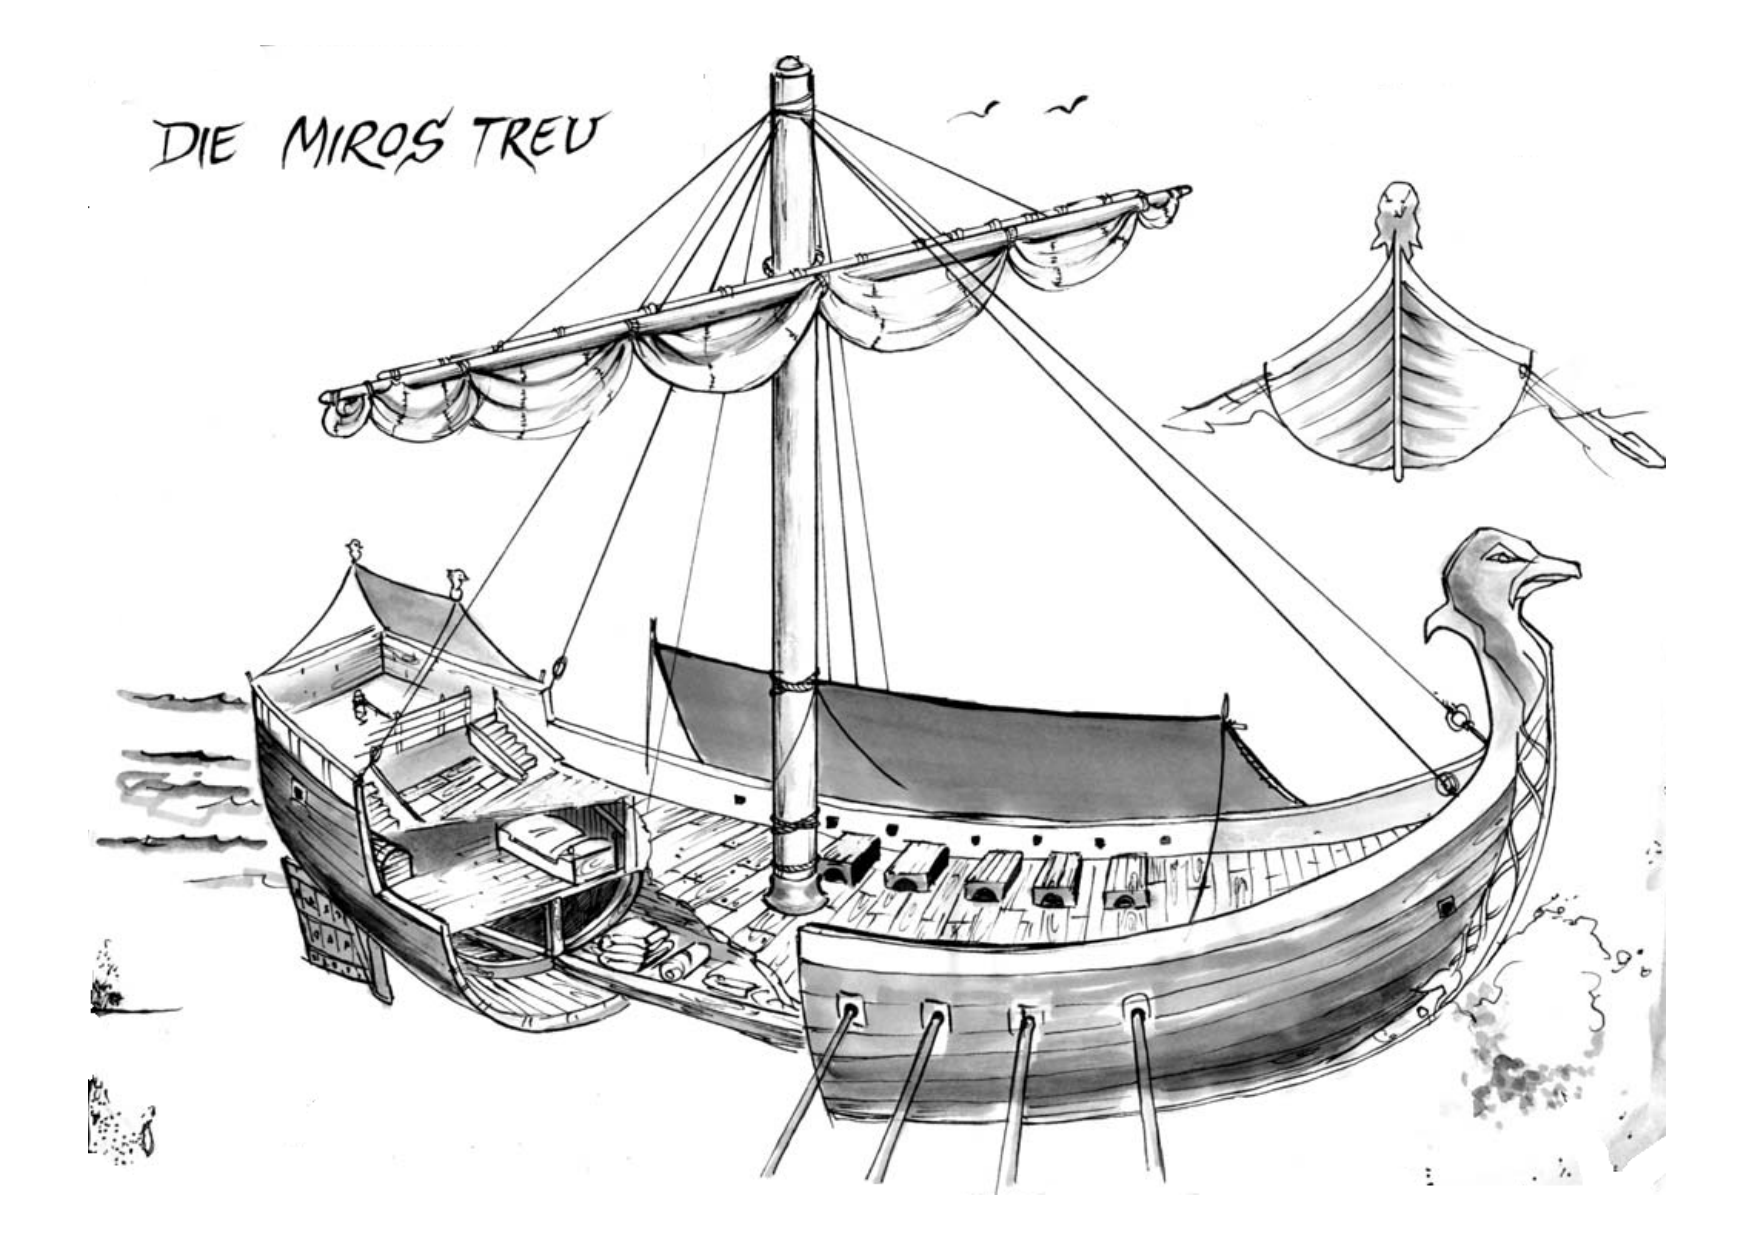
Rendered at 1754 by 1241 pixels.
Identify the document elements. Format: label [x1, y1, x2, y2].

picture [88, 45, 1666, 1195]
